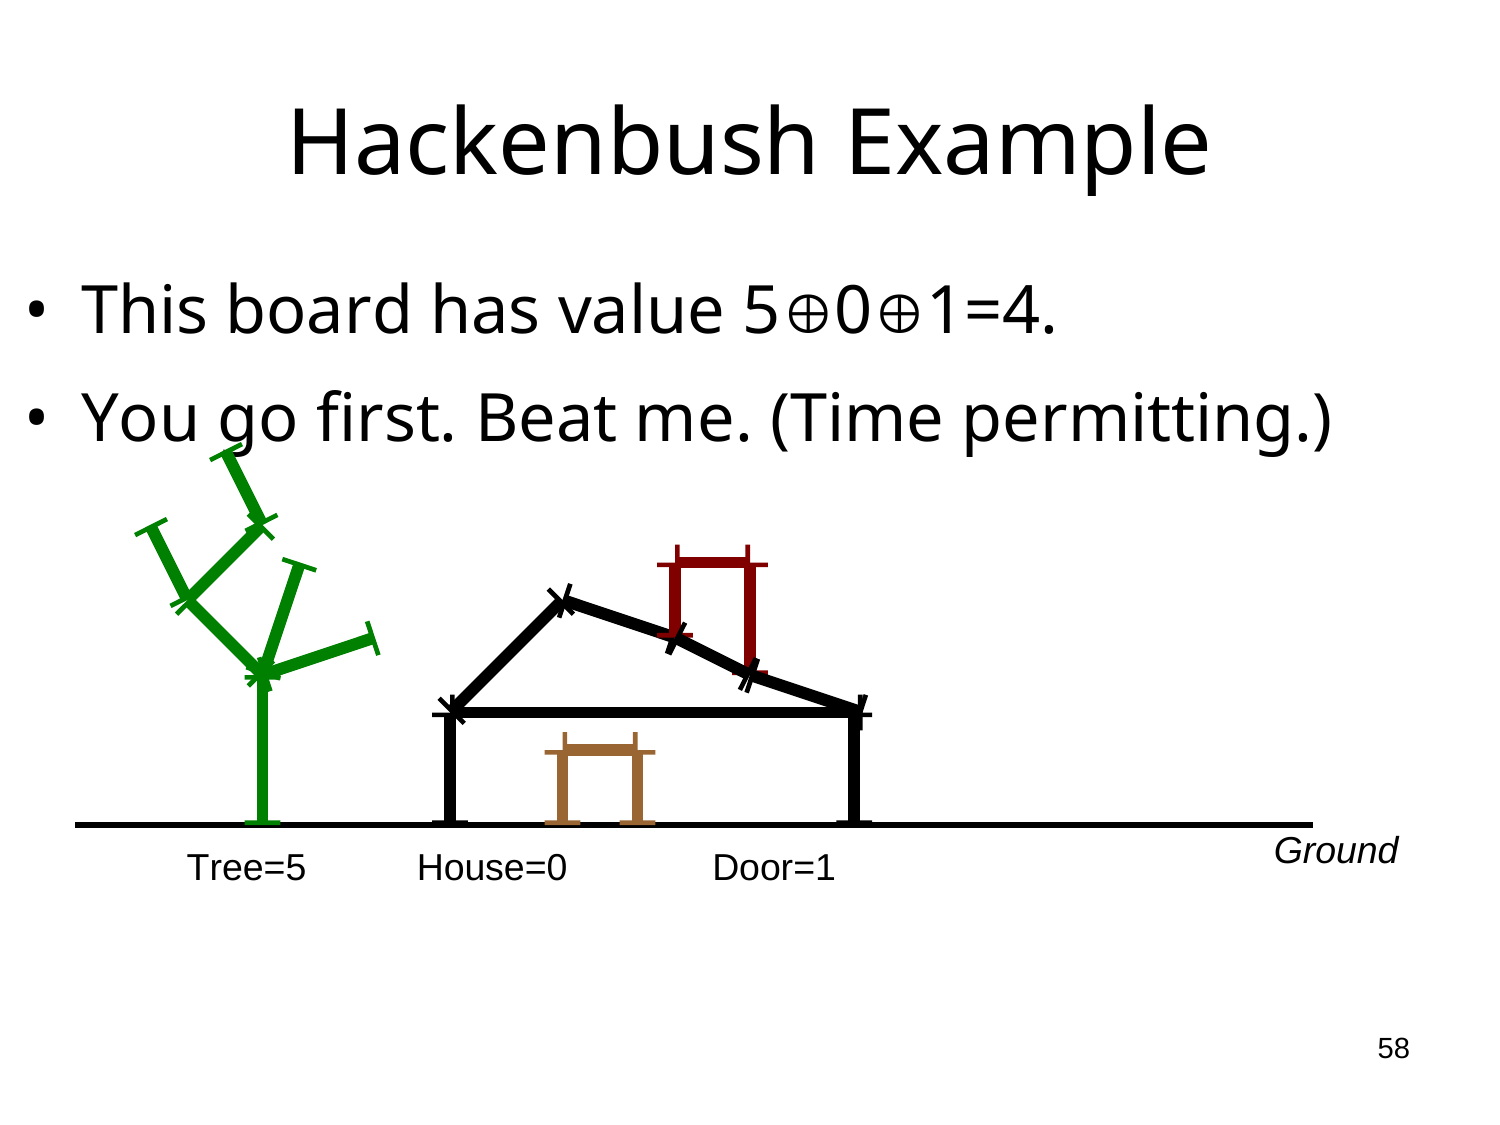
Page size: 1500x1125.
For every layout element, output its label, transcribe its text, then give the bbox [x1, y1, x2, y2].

text_box Tree=5 [171, 838, 322, 896]
list This board has value 5⊕0⊕1=4. You go first. Beat me. (Time permitting.) [24, 262, 1476, 1086]
text_box Door=1 [697, 838, 852, 896]
title Hackenbush Example [24, 45, 1476, 233]
text_box Ground [1259, 821, 1414, 879]
text_box House=0 [402, 838, 583, 896]
